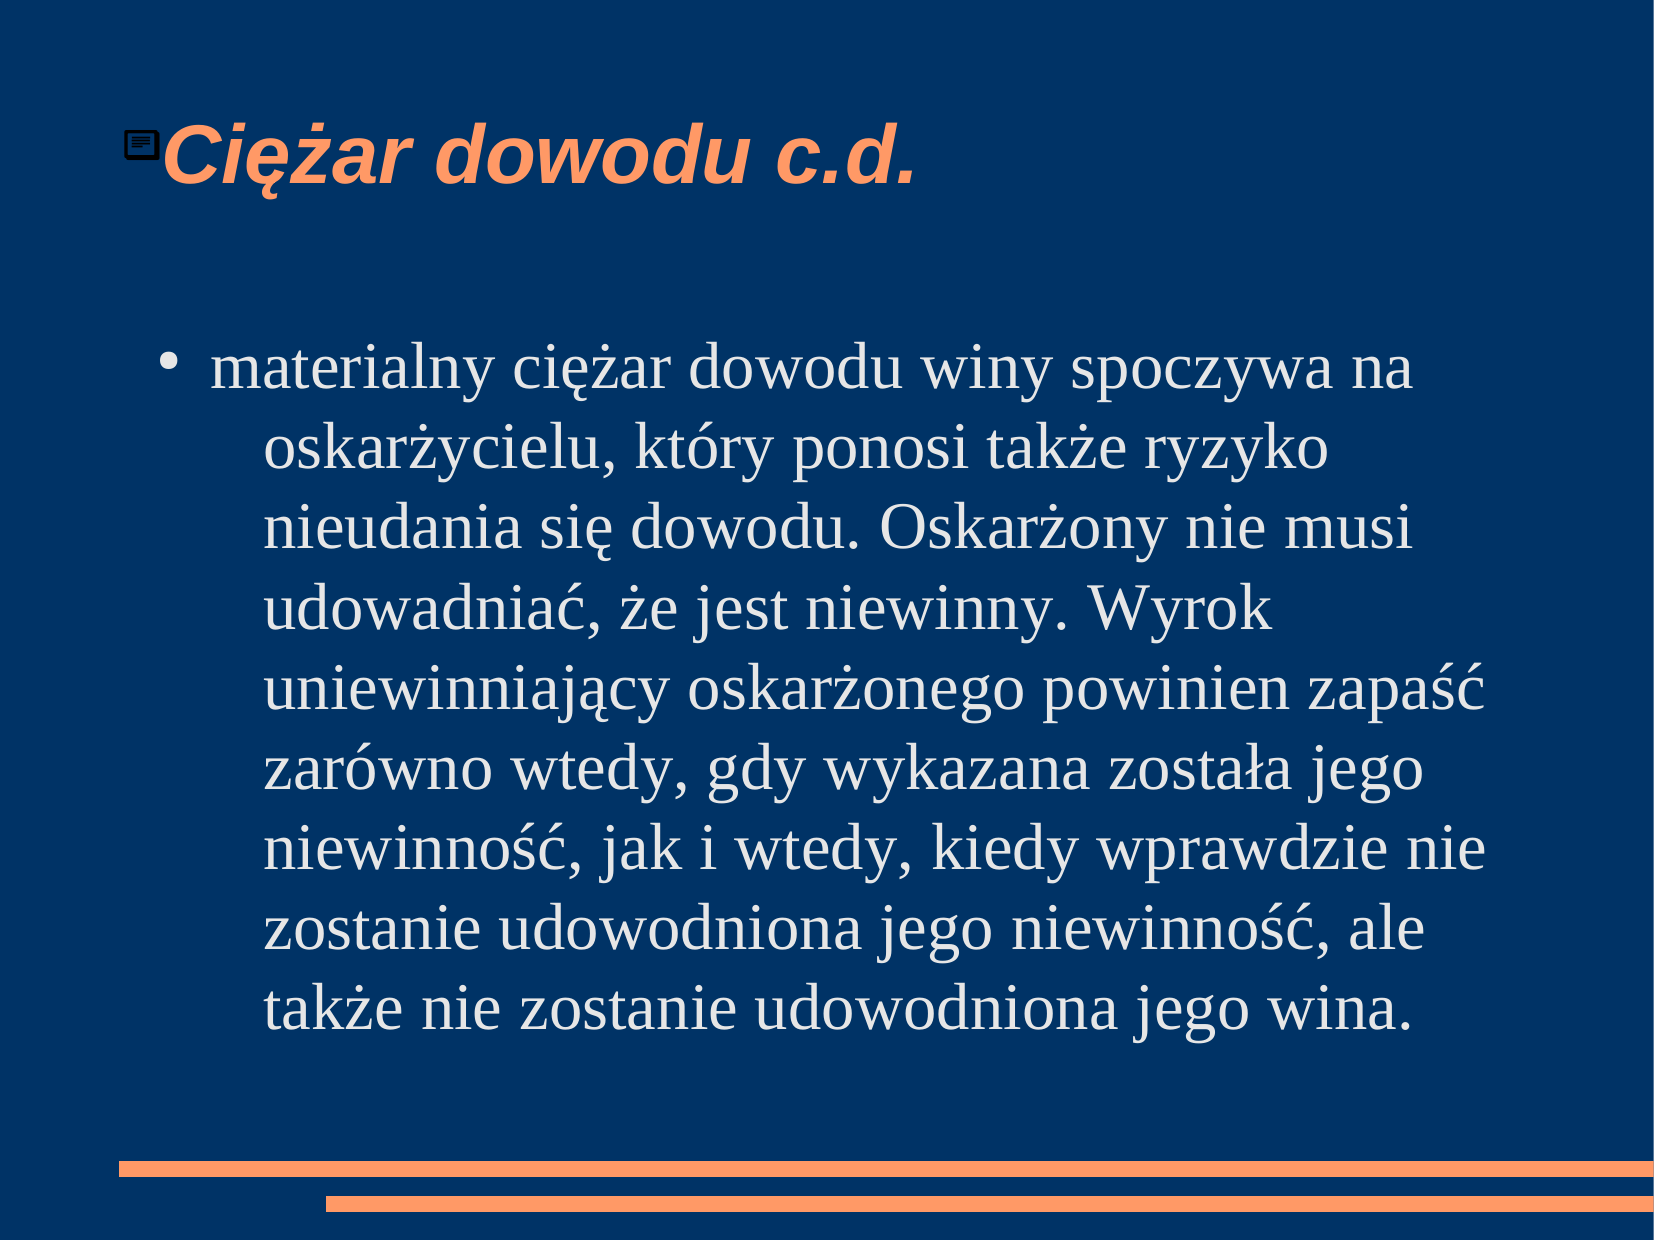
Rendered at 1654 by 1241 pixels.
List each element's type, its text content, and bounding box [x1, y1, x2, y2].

list materialny ciężar dowodu winy spoczywa na oskarżycielu, który ponosi także ryzyko nieudania się dowodu. Oskarżony nie musi udowadniać, że jest niewinny. Wyrok uniewinniający oskarżonego powinien zapaść zarówno wtedy, gdy wykazana została jego niewinność, jak i wtedy, kiedy wprawdzie nie zostanie udowodniona jego niewinność, ale także nie zostanie udowodniona jego wina. [121, 322, 1561, 1133]
title Ciężar dowodu c.d. [121, 46, 1534, 254]
